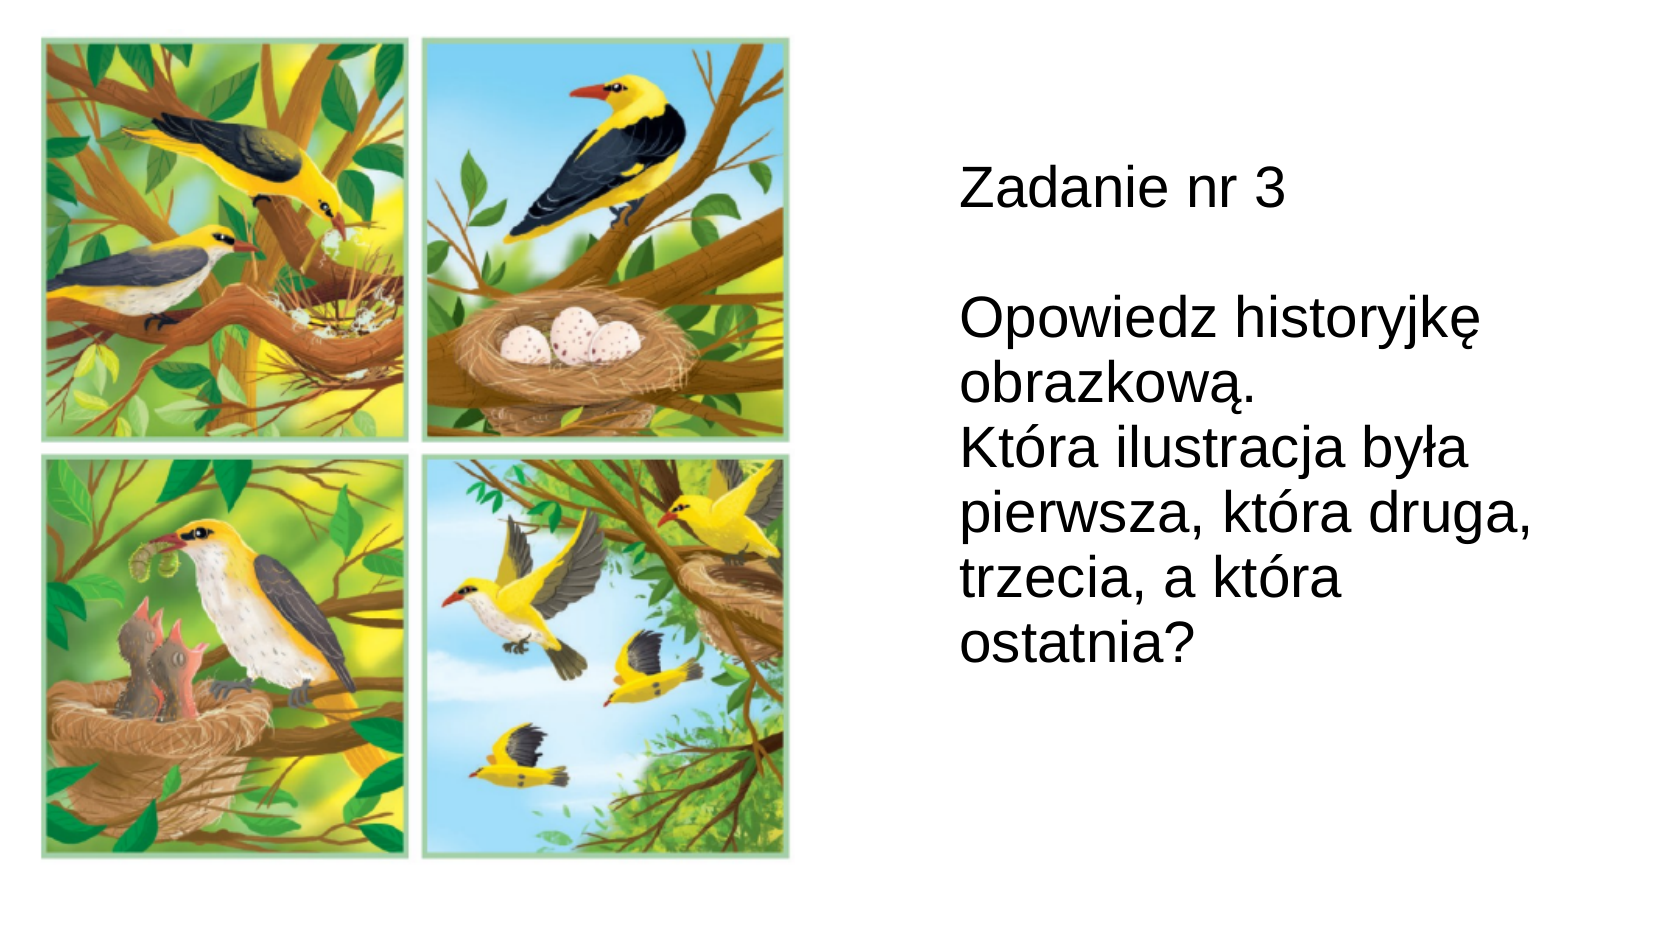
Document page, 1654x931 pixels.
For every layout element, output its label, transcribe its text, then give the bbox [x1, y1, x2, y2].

picture [29, 29, 798, 869]
text_box Zadanie nr 3 Opowiedz historyjkę obrazkową. Która ilustracja była pierwsza, która druga, trzecia, a która ostatnia? [944, 147, 1595, 683]
